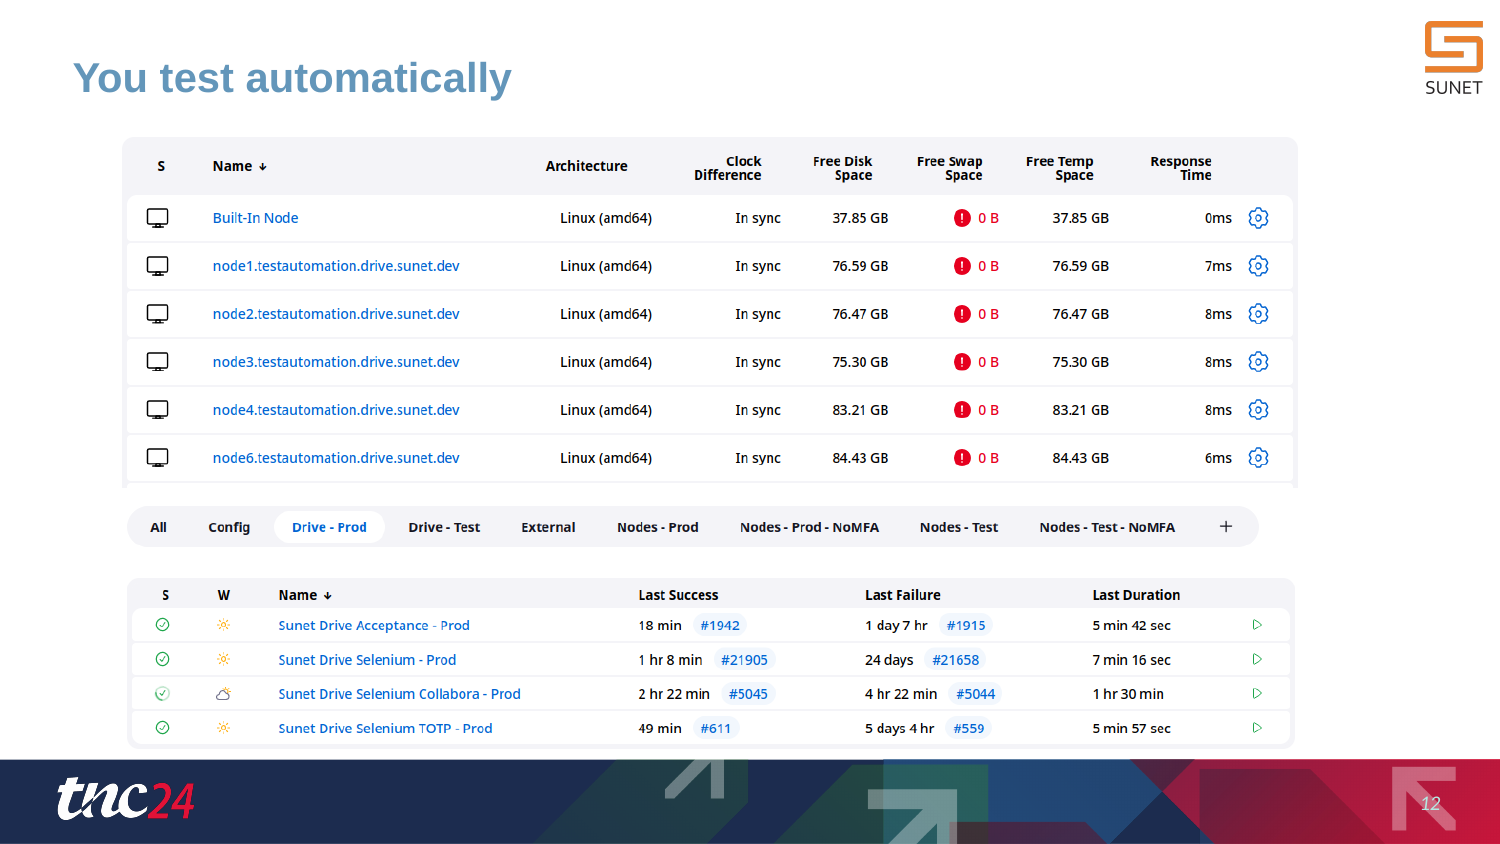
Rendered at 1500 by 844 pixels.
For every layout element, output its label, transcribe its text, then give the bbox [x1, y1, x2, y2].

title You test automatically [57, 21, 1442, 136]
picture [1425, 21, 1483, 94]
picture [124, 504, 1299, 751]
picture [57, 777, 225, 823]
picture [120, 135, 1303, 488]
